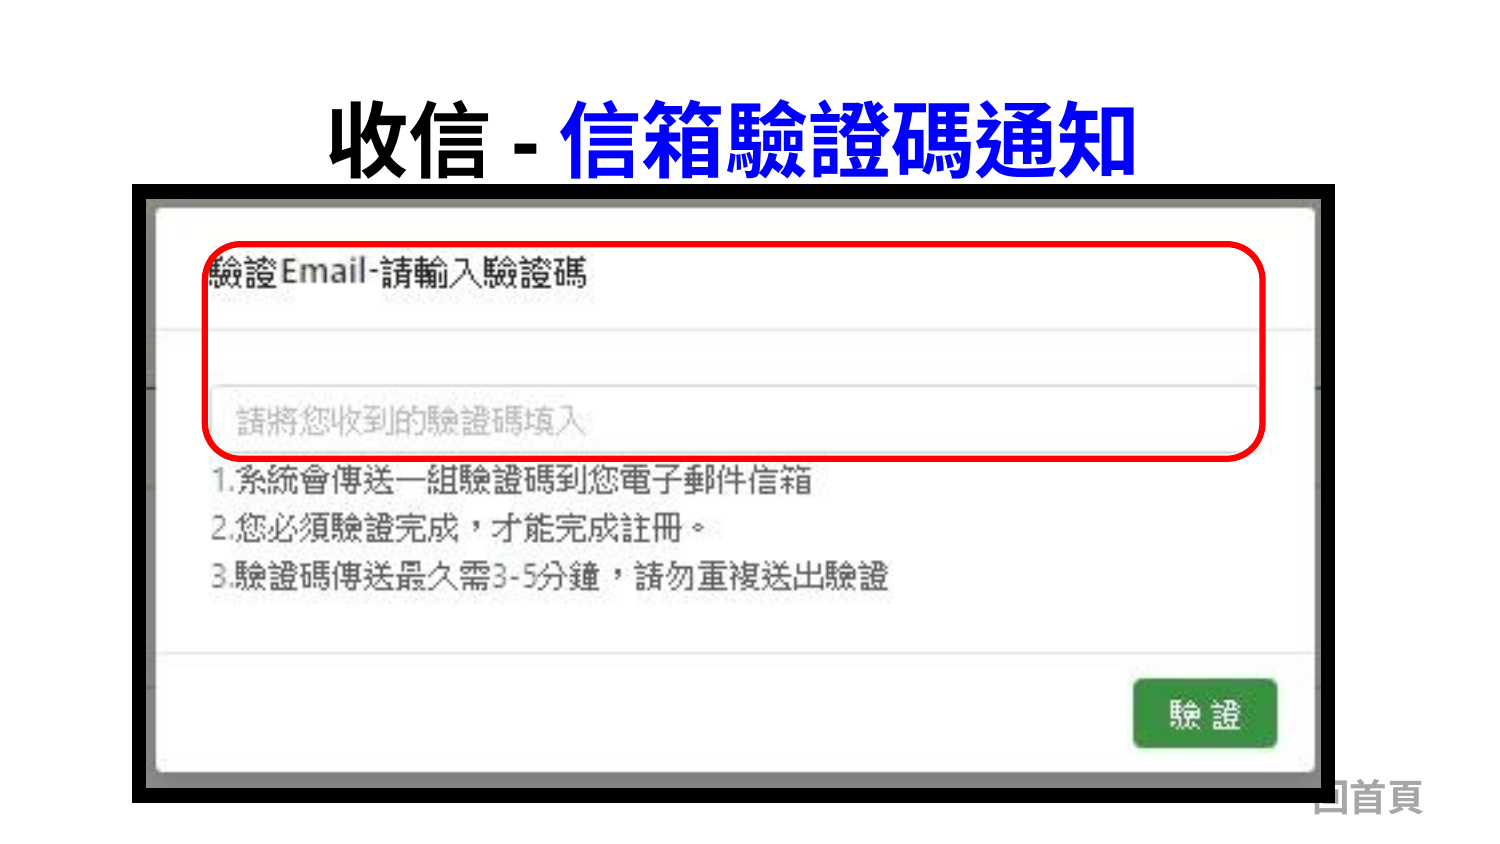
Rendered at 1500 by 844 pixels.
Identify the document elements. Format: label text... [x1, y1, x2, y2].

title 收信-信箱驗證碼通知 [204, 80, 1263, 173]
picture [146, 198, 1321, 789]
